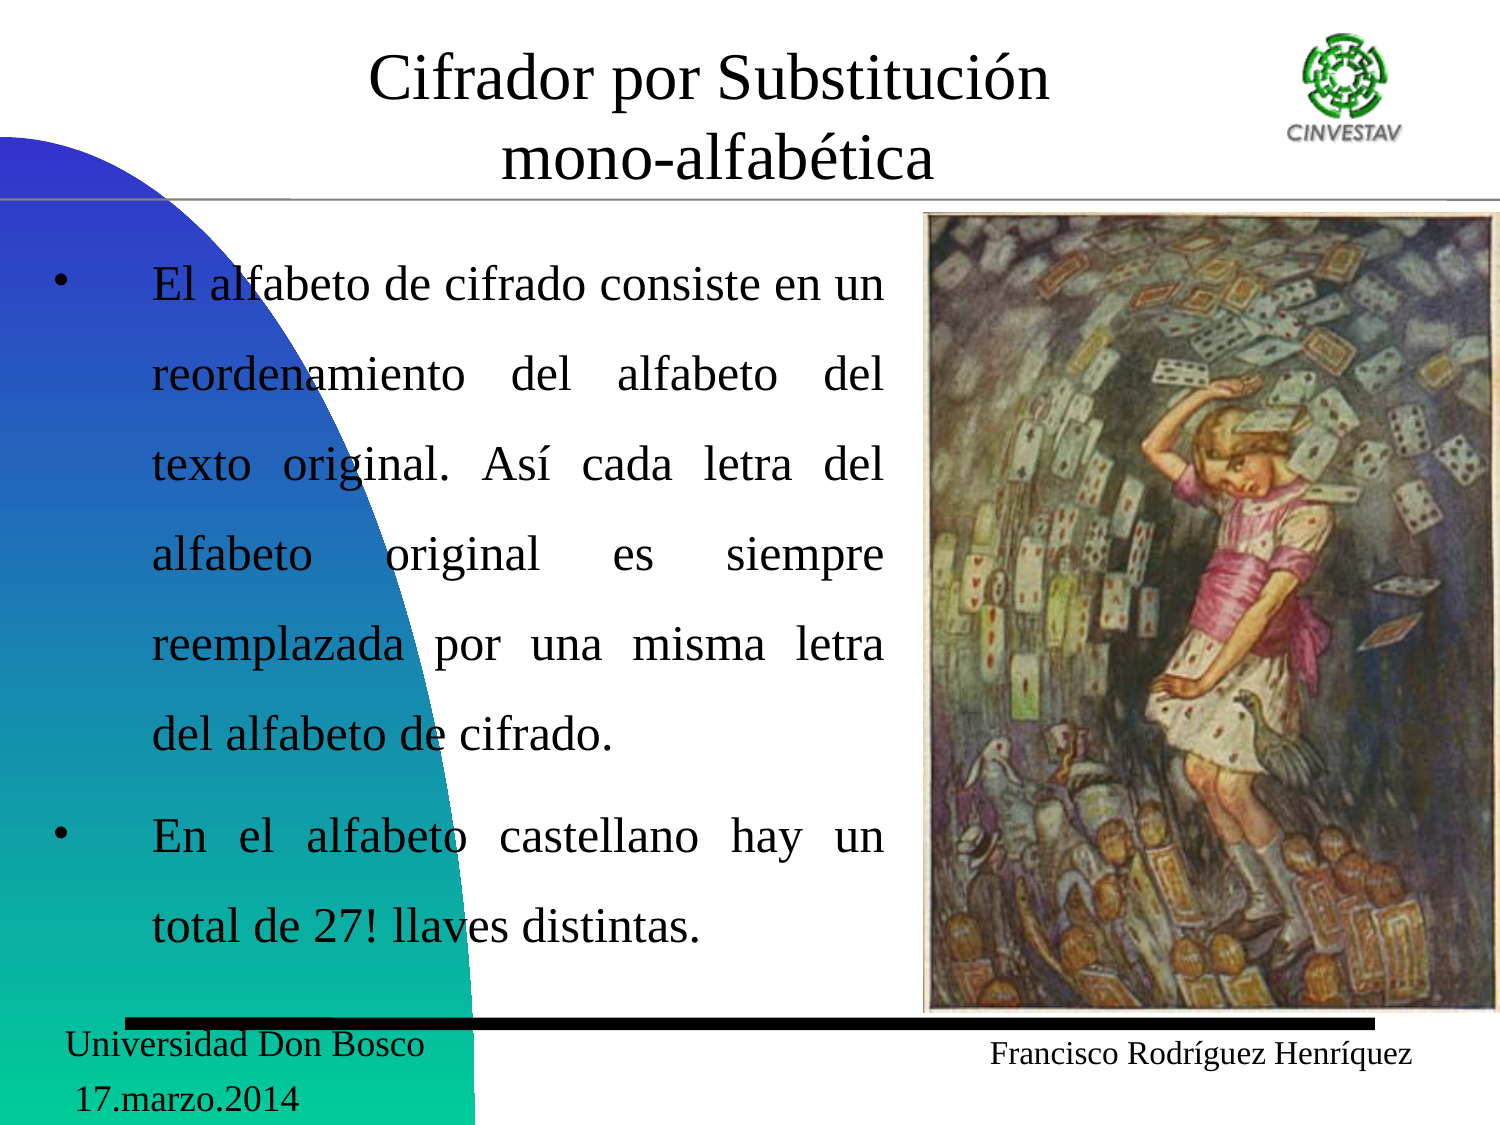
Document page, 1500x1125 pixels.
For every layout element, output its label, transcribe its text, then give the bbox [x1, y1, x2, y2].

picture [923, 212, 1500, 1013]
text_box El alfabeto de cifrado consiste en un reordenamiento del alfabeto del texto original. Así cada letra del alfabeto original es siempre reemplazada por una misma letra del alfabeto de cifrado. En el alfabeto castellano hay un total de 27! llaves distintas. [37, 212, 901, 963]
text_box Cifrador por Substitución mono-alfabética [87, 24, 1351, 201]
